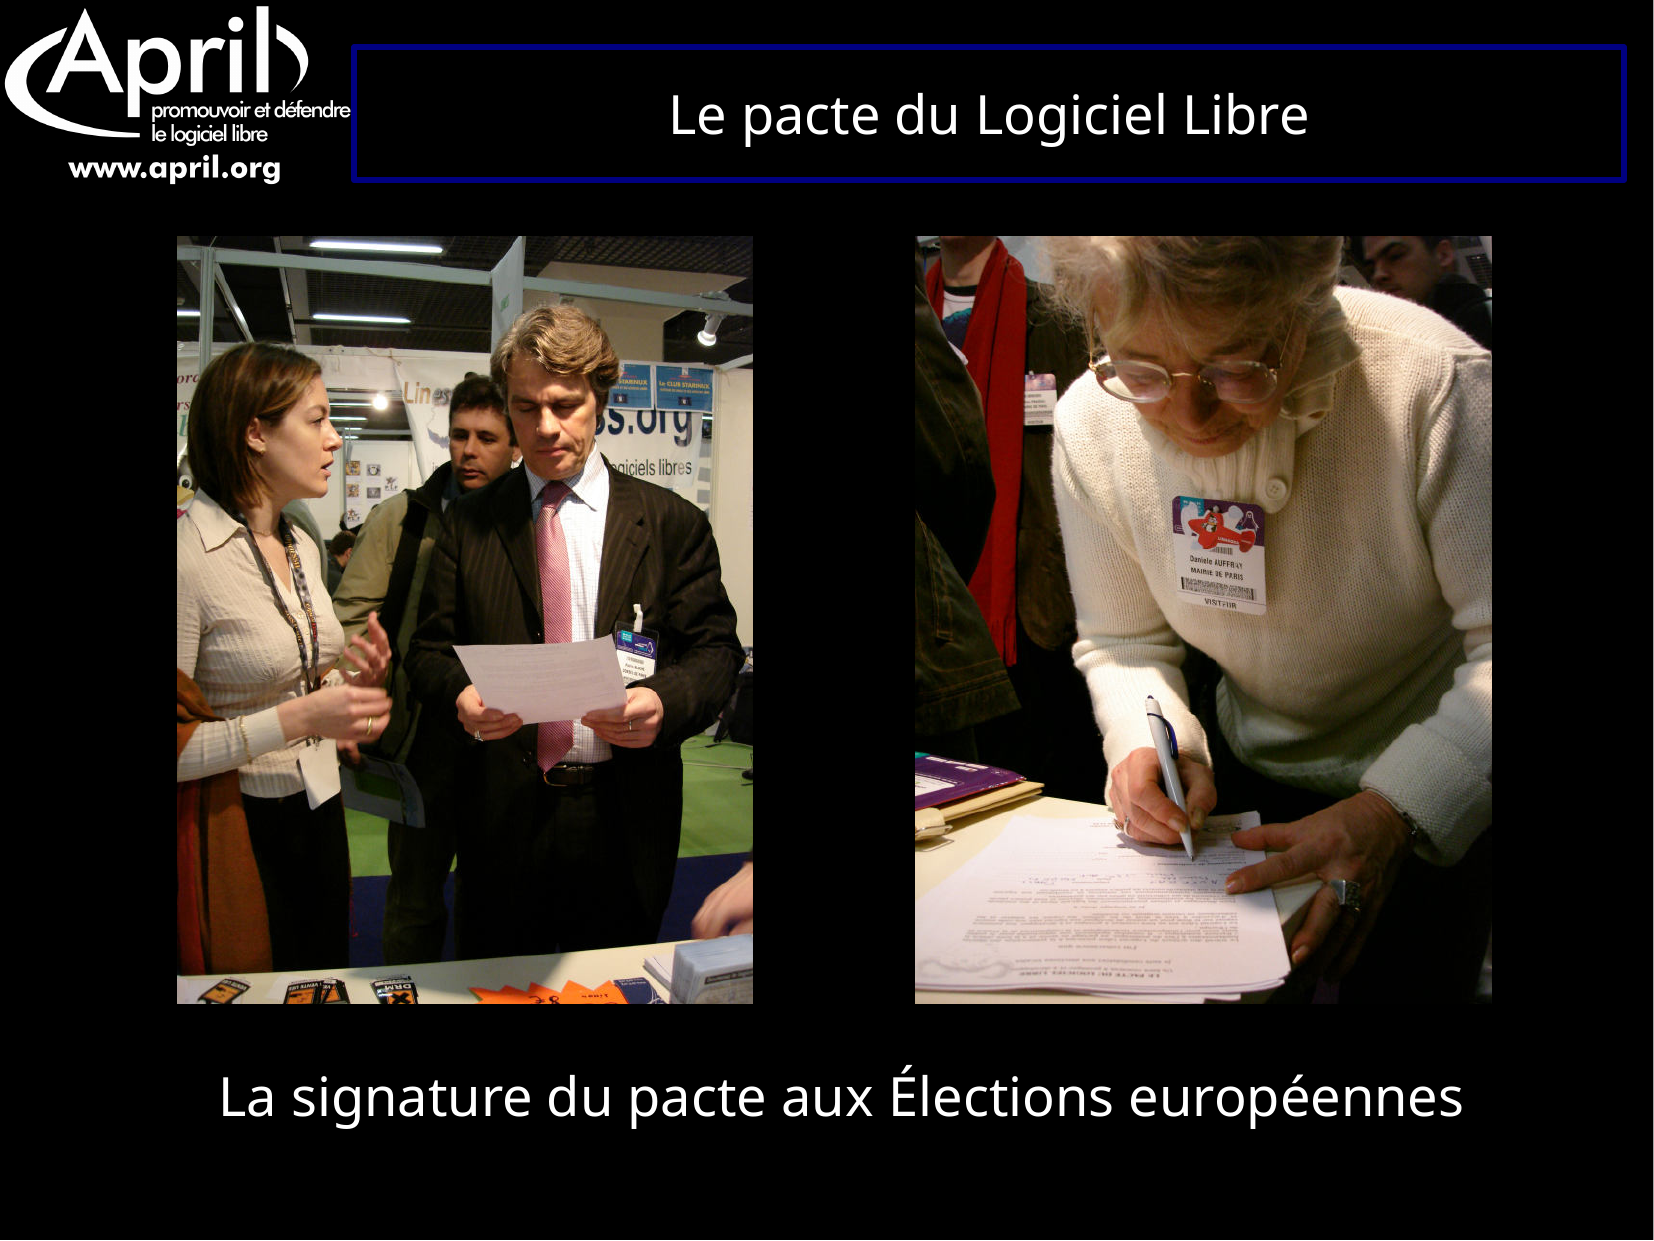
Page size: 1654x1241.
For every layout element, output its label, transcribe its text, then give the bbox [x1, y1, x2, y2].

title Le pacte du Logiciel Libre [354, 47, 1625, 181]
picture [177, 236, 753, 1004]
text_box La signature du pacte aux Élections européennes [88, 1051, 1595, 1129]
picture [0, 0, 355, 200]
picture [915, 236, 1492, 1004]
